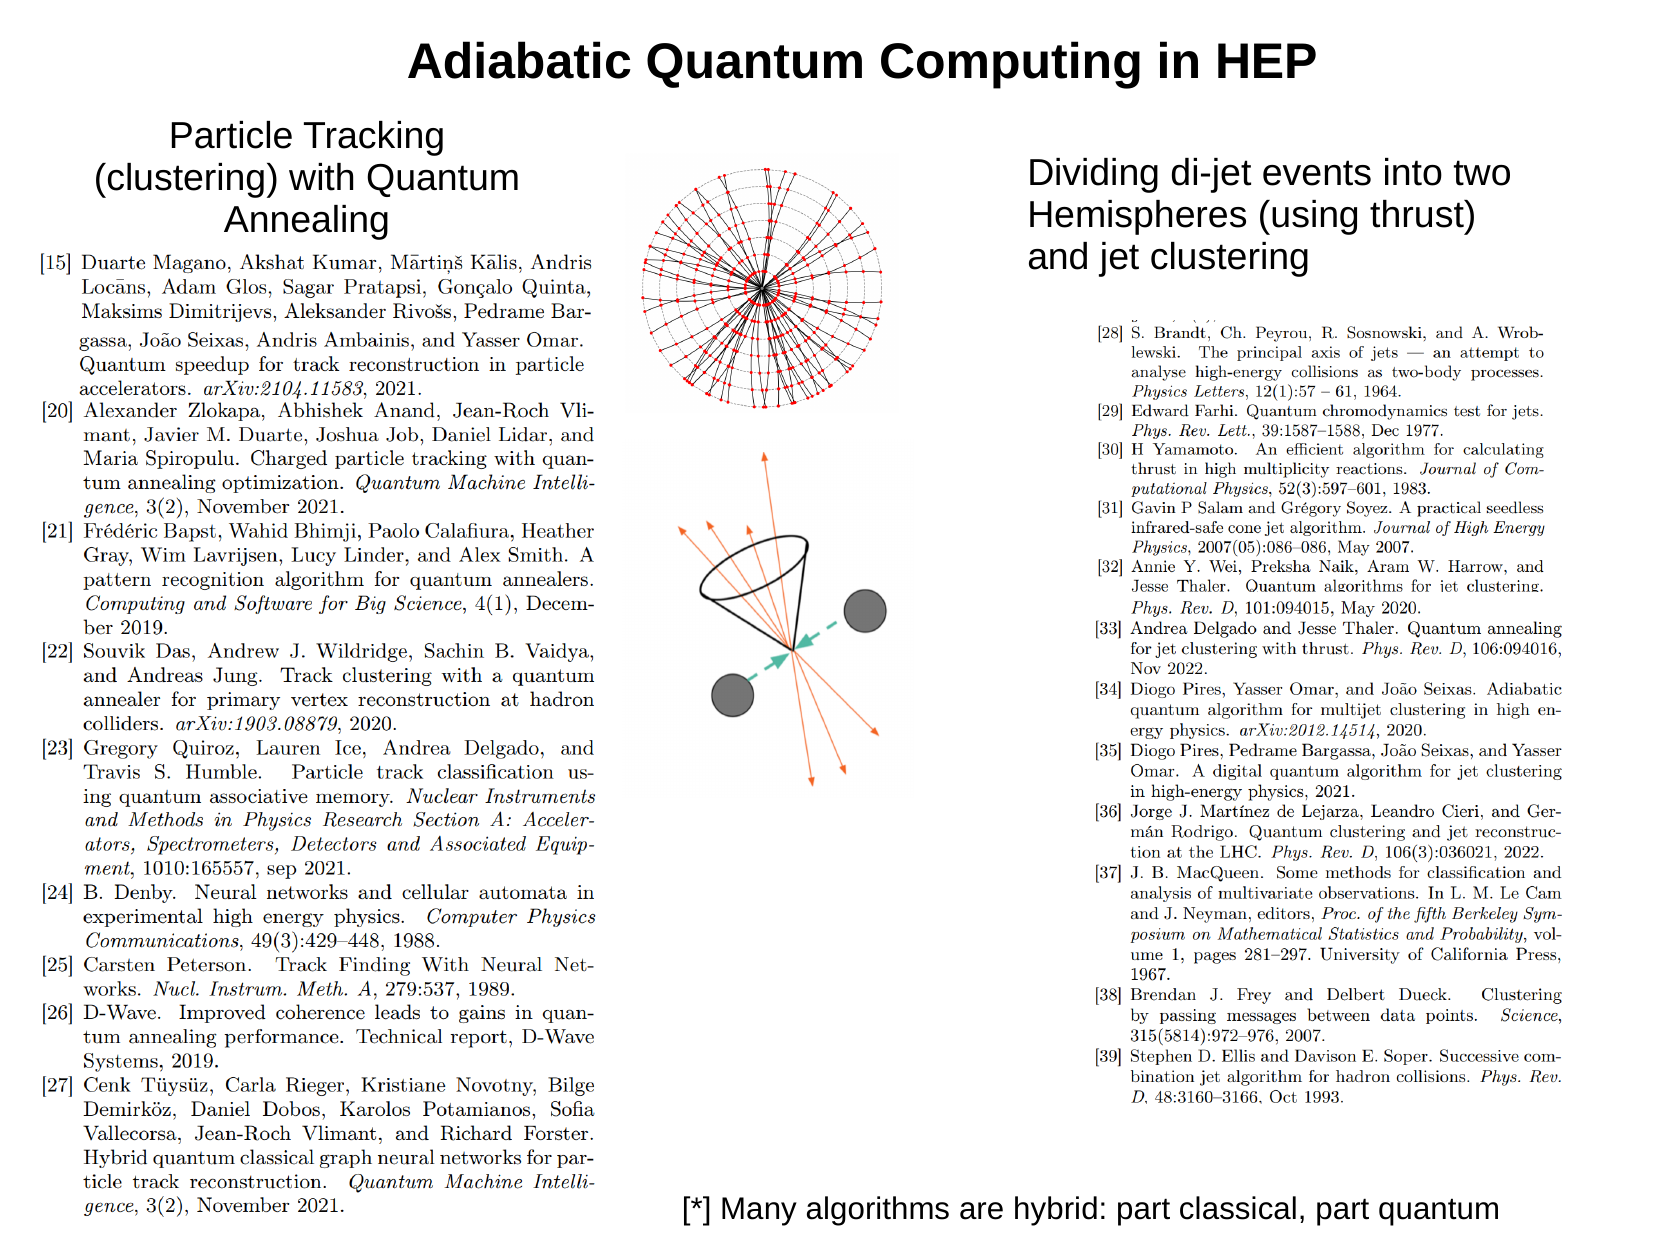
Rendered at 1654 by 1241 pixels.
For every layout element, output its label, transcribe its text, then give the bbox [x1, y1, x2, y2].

text_box [*] Many algorithms are hybrid: part classical, part quantum [667, 1184, 1643, 1234]
text_box Adiabatic Quantum Computing in HEP [150, 26, 1576, 188]
picture [37, 252, 607, 1217]
picture [625, 153, 899, 413]
text_box Dividing di-jet events into two Hemispheres (using thrust) and jet clustering [1012, 144, 1576, 285]
picture [622, 439, 914, 798]
text_box Particle Tracking (clustering) with Quantum Annealing [63, 106, 551, 248]
picture [1091, 320, 1564, 1104]
